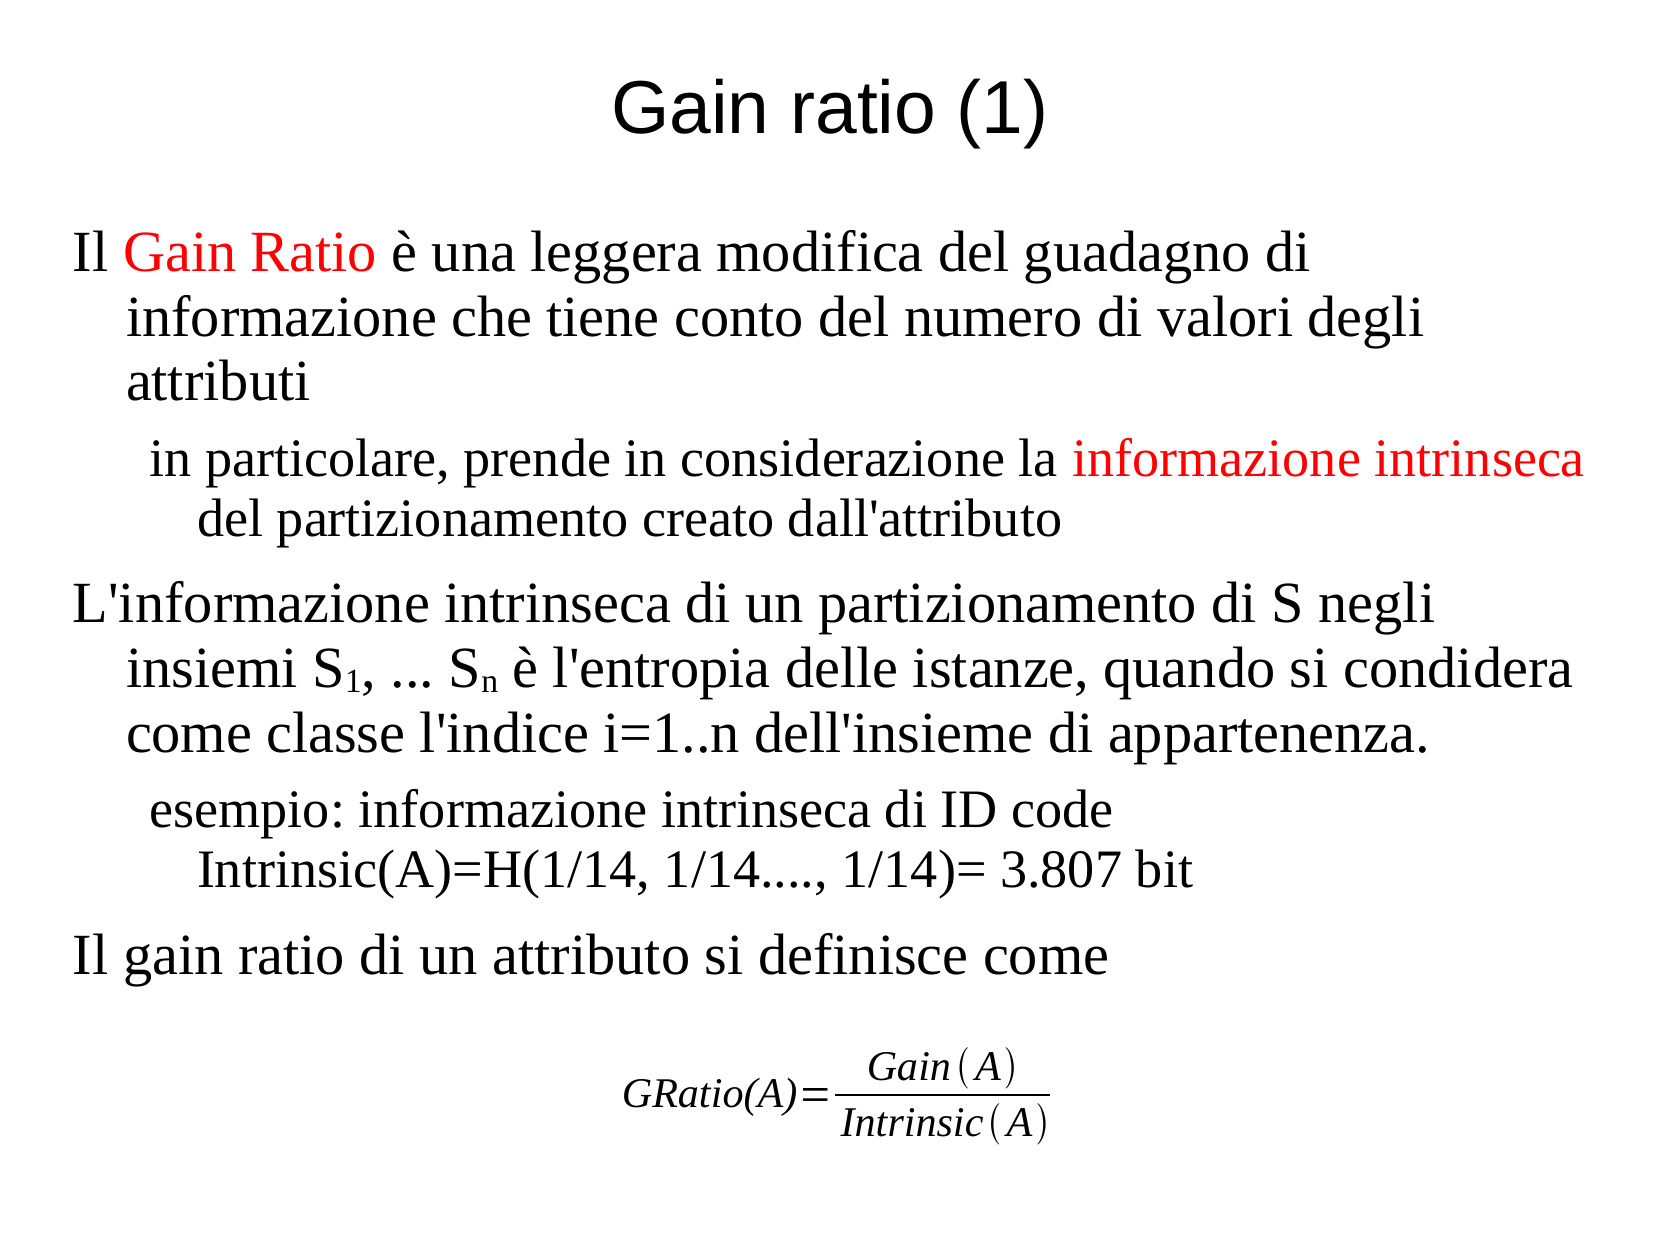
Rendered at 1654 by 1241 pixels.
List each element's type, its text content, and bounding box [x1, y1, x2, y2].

list Il Gain Ratio è una leggera modifica del guadagno di informazione che tiene conto del numero di valori degli attributi in particolare, prende in considerazione la informazione intrinseca del partizionamento creato dall'attributo L'informazione intrinseca di un partizionamento di S negli insiemi S1, ... Sn è l'entropia delle istanze, quando si condidera come classe l'indice i=1..n dell'insieme di appartenenza. esempio: informazione intrinseca di ID code Intrinsic(A)=H(1/14, 1/14...., 1/14)= 3.807 bit Il gain ratio di un attributo si definisce come [55, 219, 1605, 1179]
chart [611, 1043, 1062, 1147]
title Gain ratio (1) [52, 42, 1608, 173]
